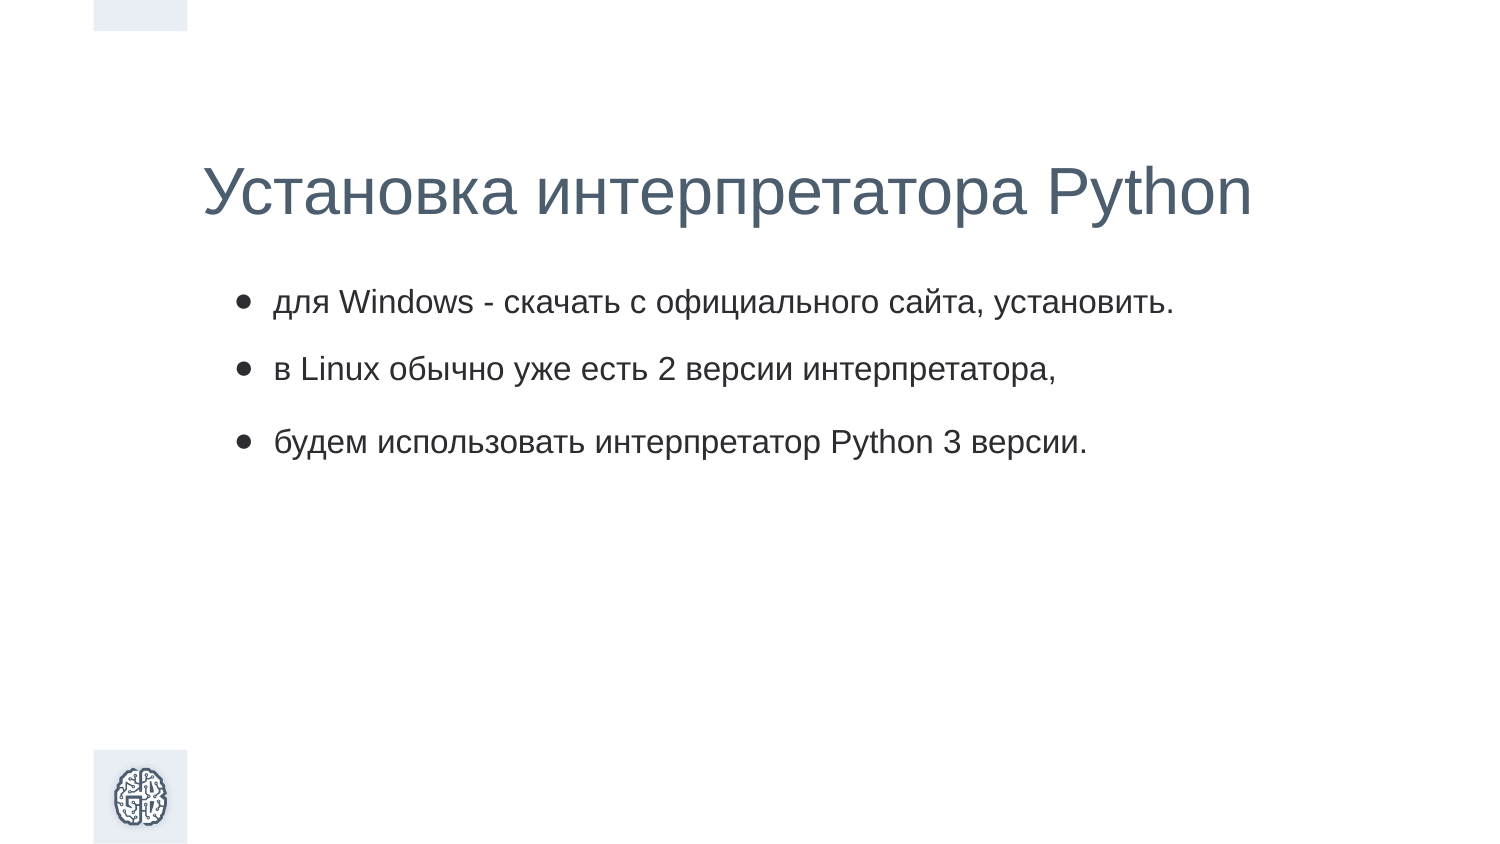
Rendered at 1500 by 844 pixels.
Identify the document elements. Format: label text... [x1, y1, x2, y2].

text_box будем использовать интерпретатор Python 3 версии. [187, 394, 1313, 467]
text_box в Linux обычно уже есть 2 версии интерпретатора, [187, 321, 1313, 394]
text_box Установка интерпретатора Python [187, 93, 1312, 259]
picture [106, 760, 175, 834]
text_box для Windows - скачать с официального сайта, установить. [187, 259, 1312, 322]
